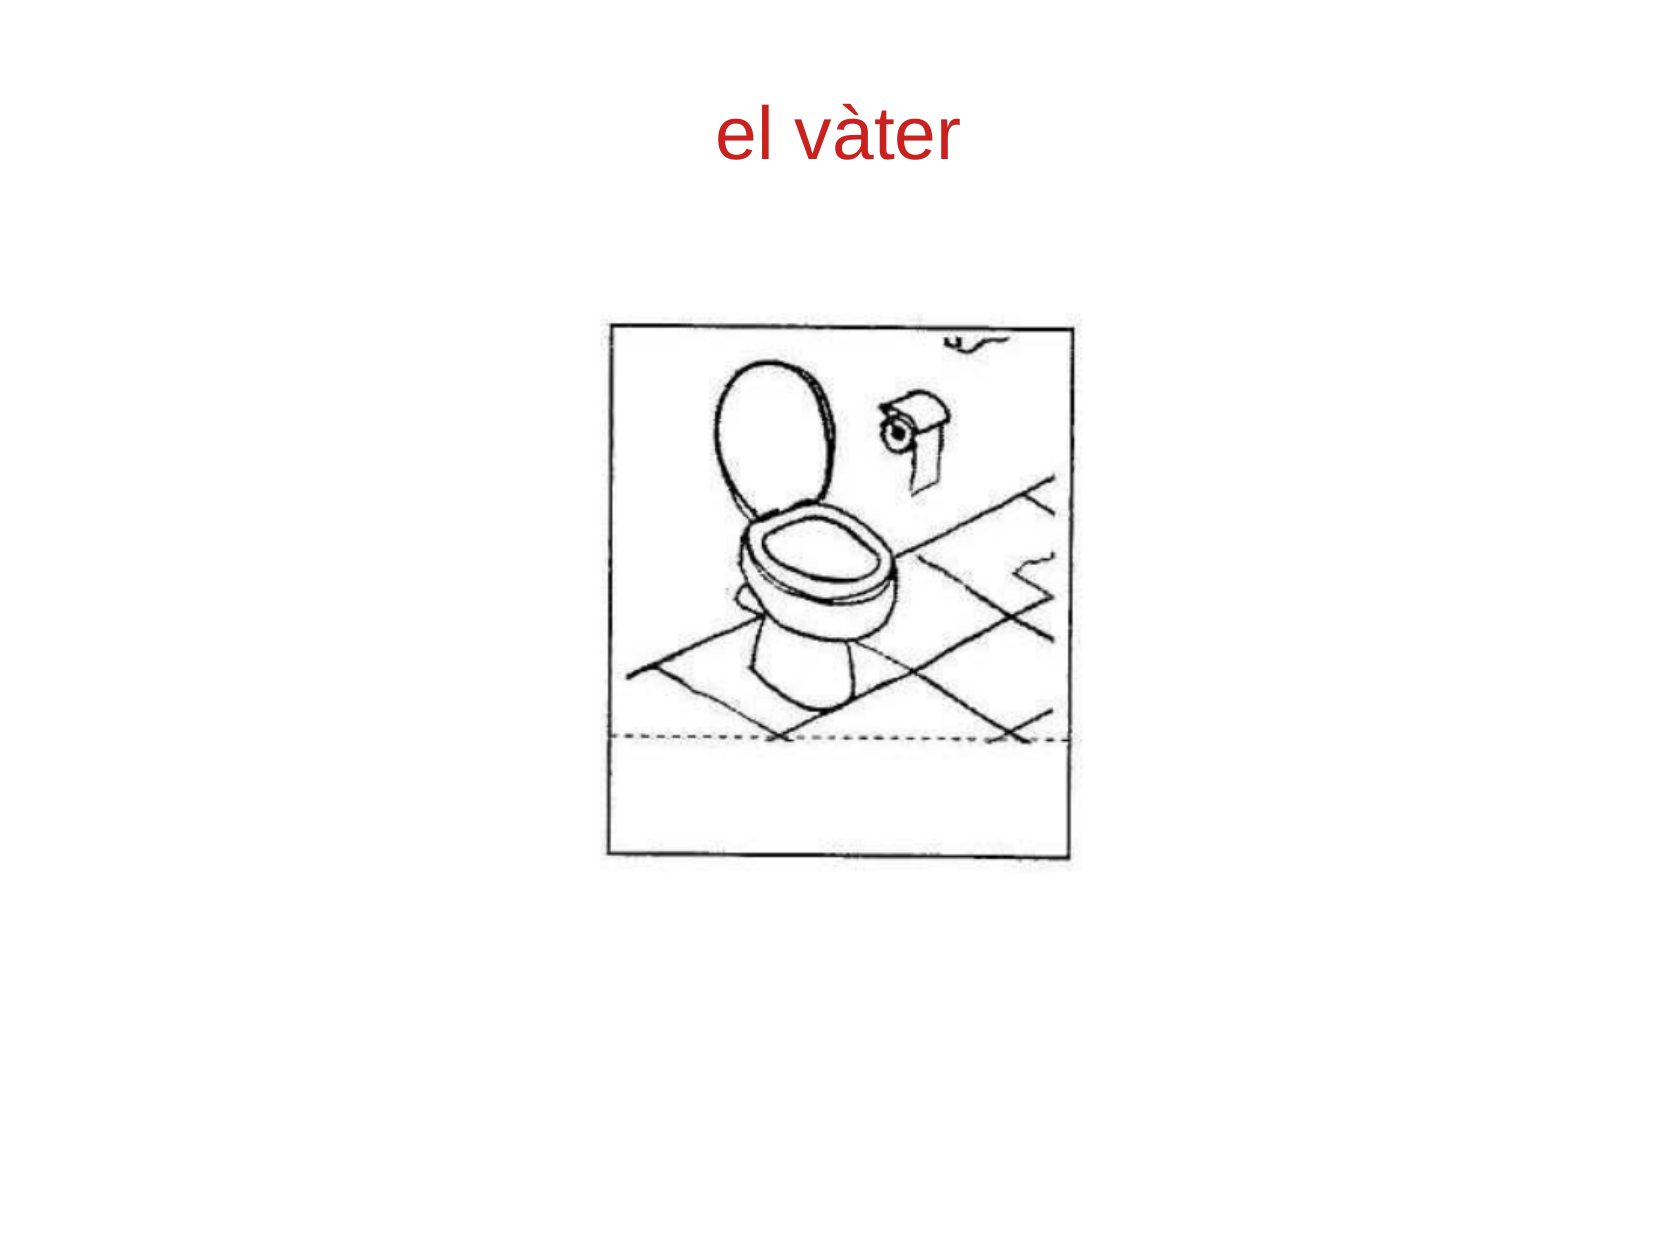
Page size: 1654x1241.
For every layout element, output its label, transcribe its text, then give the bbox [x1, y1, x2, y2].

picture [581, 291, 1094, 873]
text_box el vàter [389, 59, 1288, 201]
